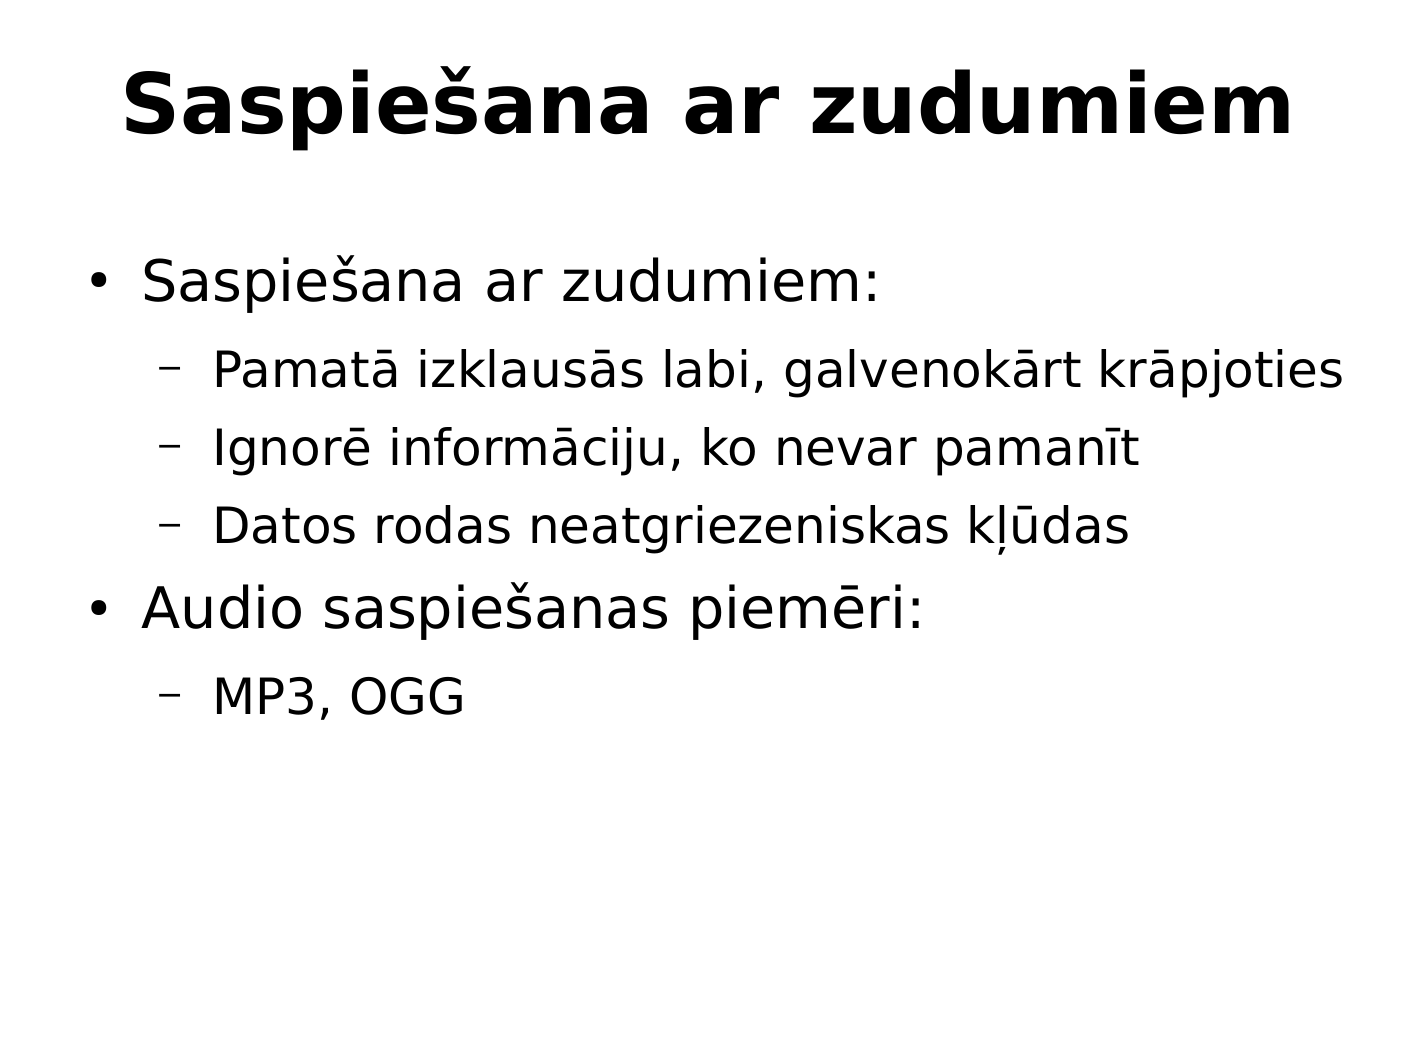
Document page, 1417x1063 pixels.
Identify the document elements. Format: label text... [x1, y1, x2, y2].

title Saspiešana ar zudumiem [70, 42, 1346, 168]
list Saspiešana ar zudumiem: Pamatā izklausās labi, galvenokārt krāpjoties Ignorē informāciju, ko nevar pamanīt Datos rodas neatgriezeniskas kļūdas Audio saspiešanas piemēri: MP3, OGG [70, 248, 1346, 865]
